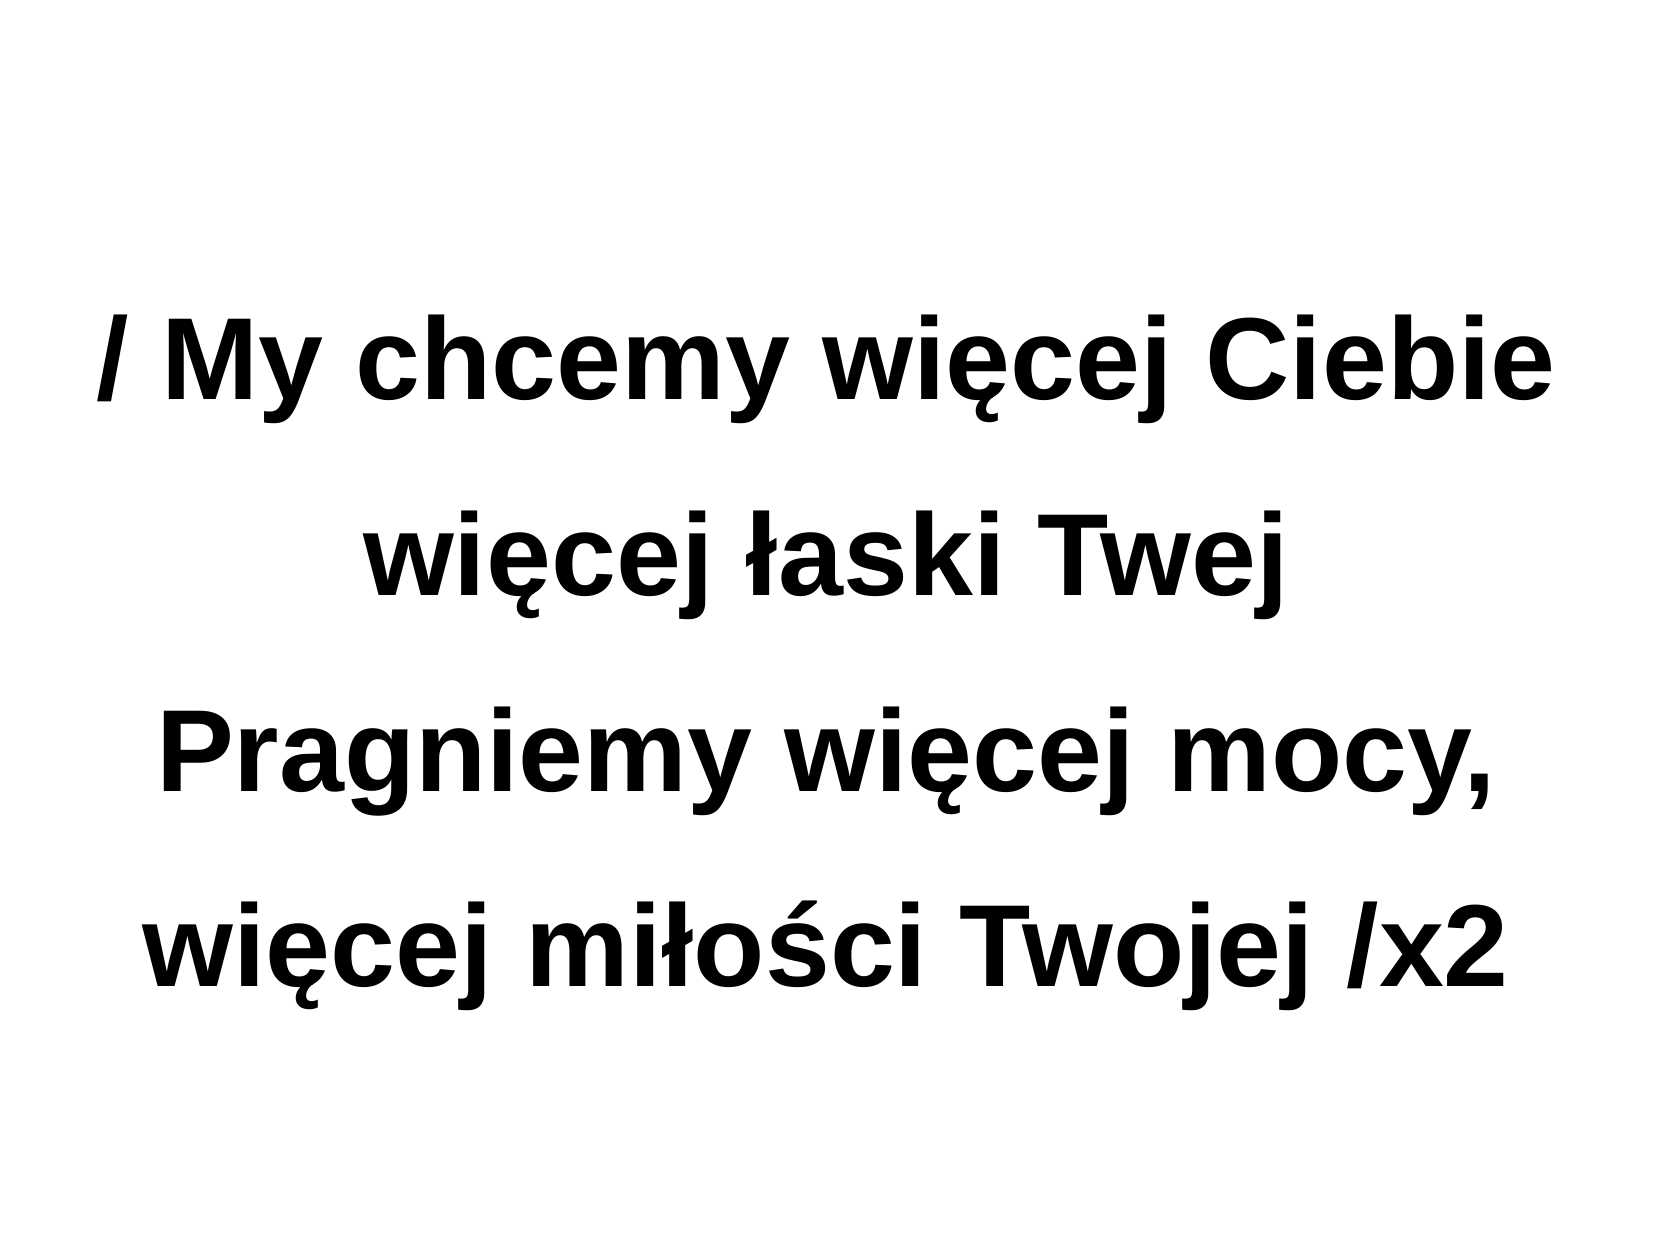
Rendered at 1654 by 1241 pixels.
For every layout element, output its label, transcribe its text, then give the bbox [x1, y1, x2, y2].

subtitle / My chcemy więcej Ciebie więcej łaski Twej Pragniemy więcej mocy, więcej miłości Twojej /x2 [0, 0, 1654, 1241]
